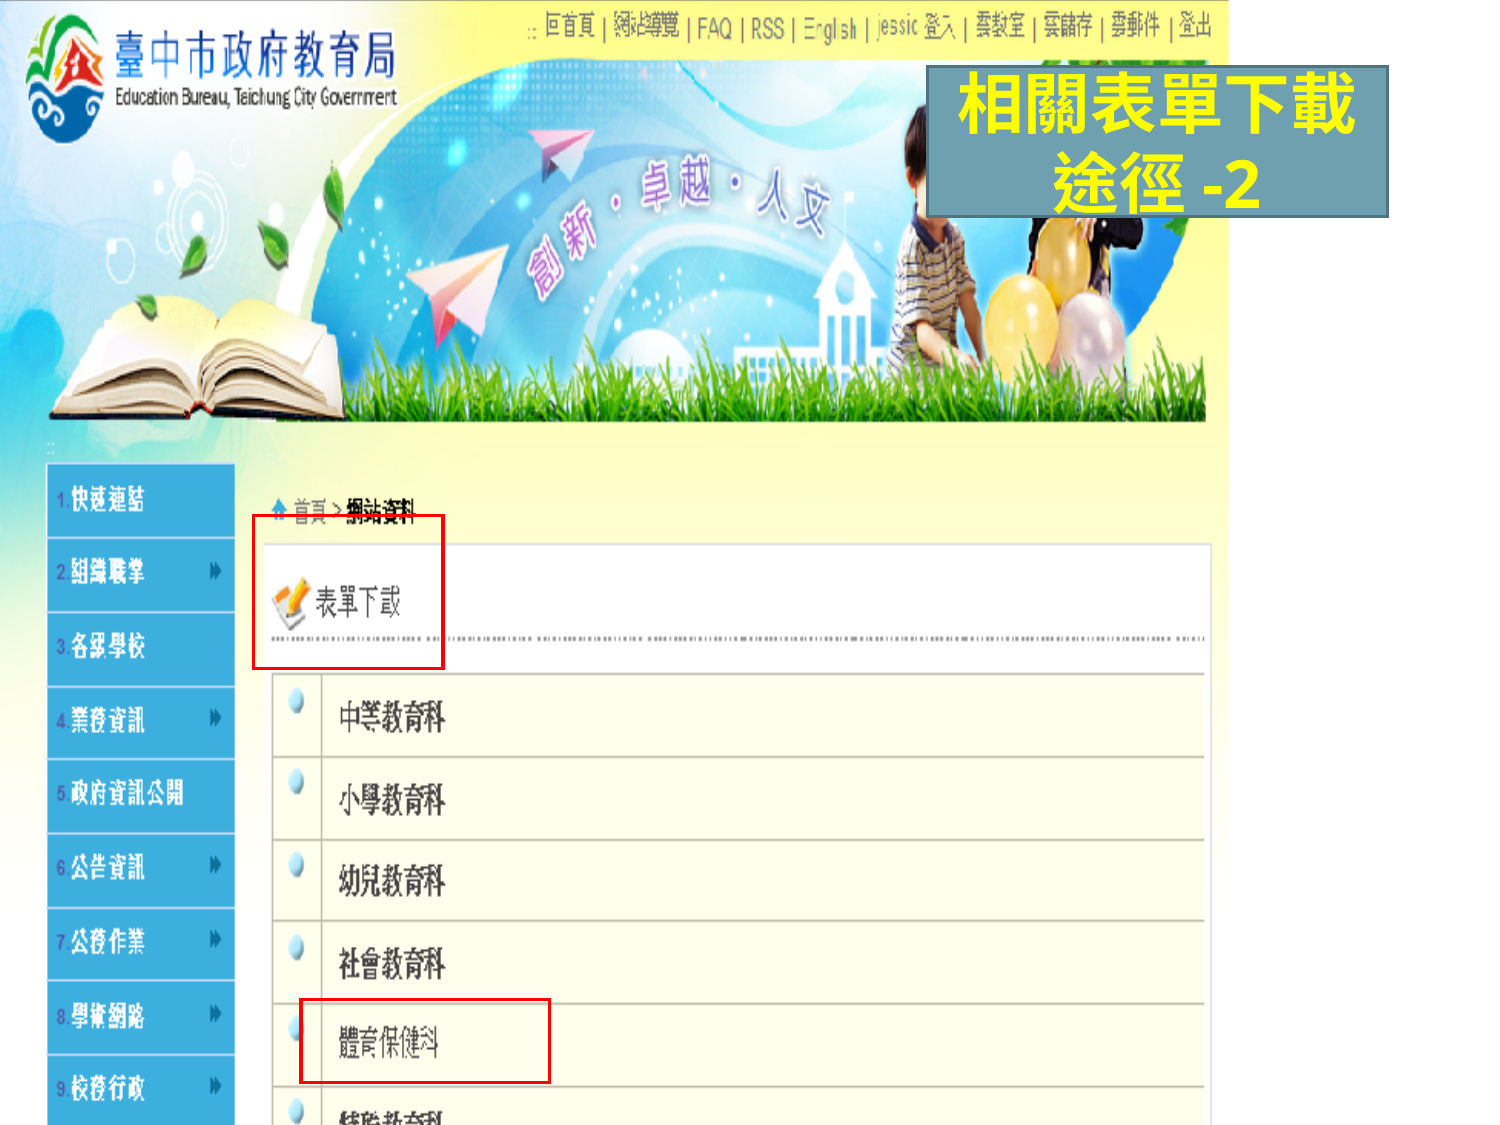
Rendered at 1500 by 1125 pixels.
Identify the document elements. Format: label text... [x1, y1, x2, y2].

text_box 相關表單下載途徑-2 [927, 66, 1388, 217]
picture [0, 0, 1500, 1125]
